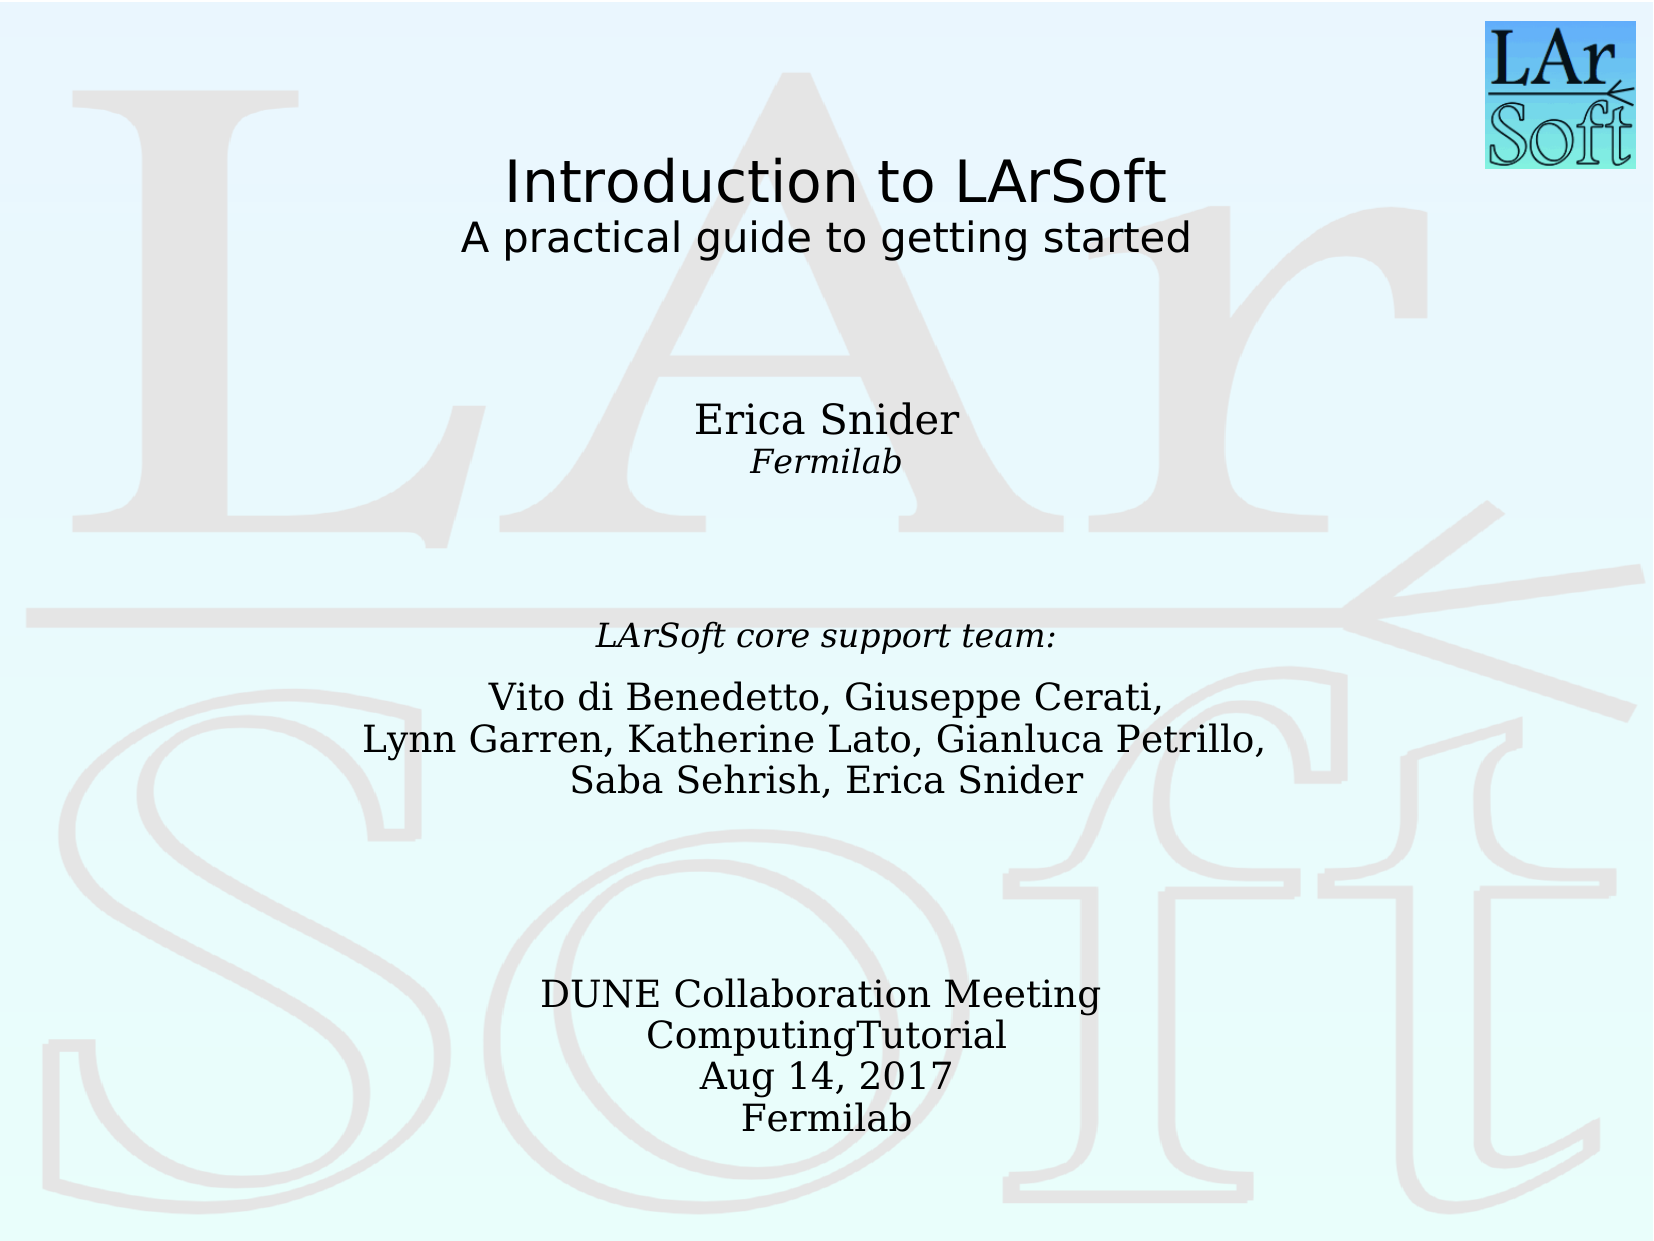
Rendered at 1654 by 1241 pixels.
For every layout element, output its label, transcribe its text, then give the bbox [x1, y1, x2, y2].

text_box Erica Snider Fermilab LArSoft core support team: Vito di Benedetto, Giuseppe Cerati, Lynn Garren, Katherine Lato, Gianluca Petrillo, Saba Sehrish, Erica Snider DUNE Collaboration Meeting ComputingTutorial Aug 14, 2017 Fermilab [121, 4, 1533, 1241]
picture [0, 2, 1653, 1241]
